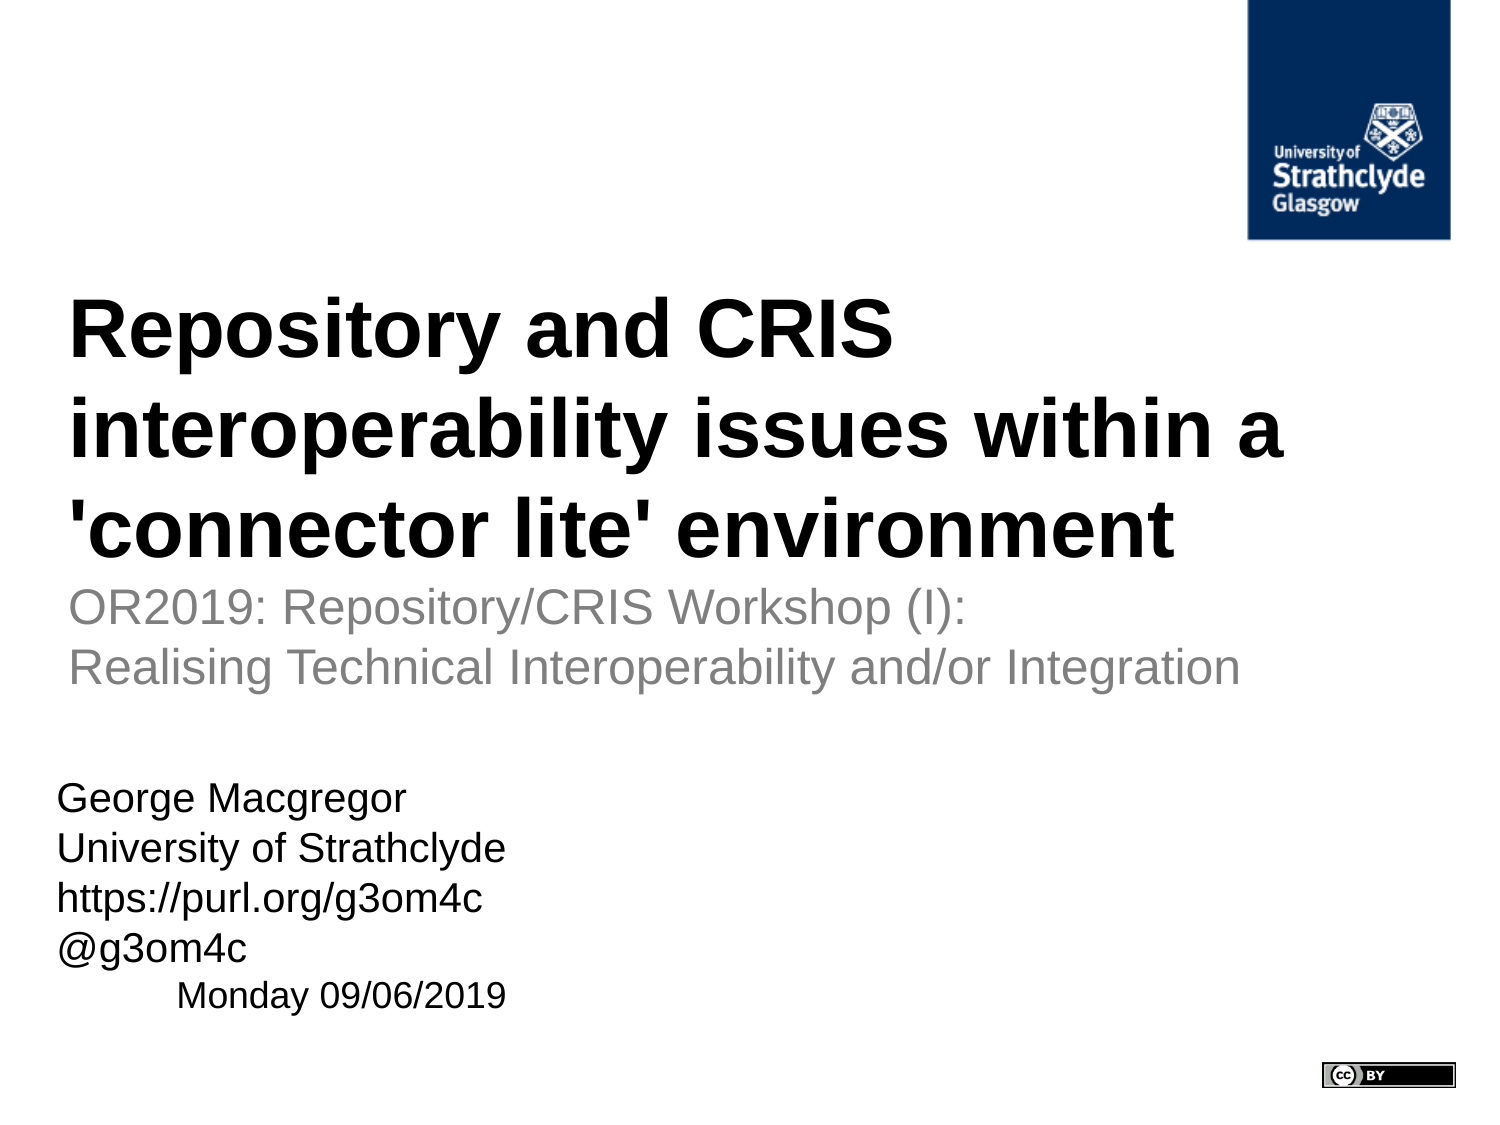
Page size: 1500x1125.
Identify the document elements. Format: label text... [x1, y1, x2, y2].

text_box George Macgregor University of Strathclyde https://purl.org/g3om4c @g3om4c Monday 09/06/2019 [41, 763, 1459, 1087]
picture [1322, 1062, 1456, 1088]
title Repository and CRIS interoperability issues within a 'connector lite' environment OR2019: Repository/CRIS Workshop (I): Realising Technical Interoperability and/or Integration [53, 267, 1483, 509]
